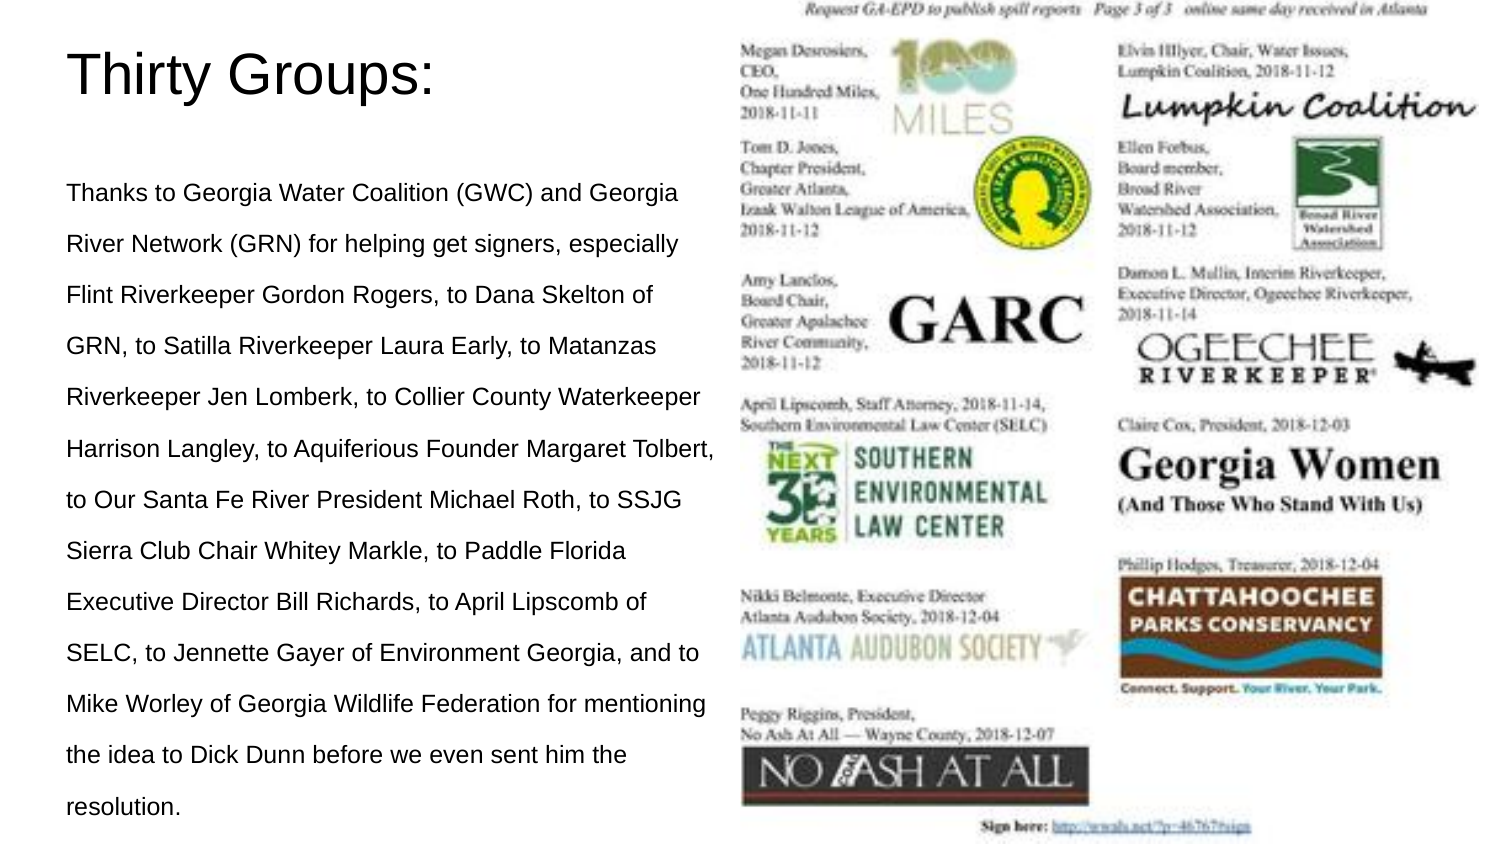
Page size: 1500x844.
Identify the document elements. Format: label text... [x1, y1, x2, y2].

title Thirty Groups: [51, 20, 740, 141]
picture [740, 0, 1479, 844]
list Thanks to Georgia Water Coalition (GWC) and Georgia River Network (GRN) for helping get signers, especially Flint Riverkeeper Gordon Rogers, to Dana Skelton of GRN, to Satilla Riverkeeper Laura Early, to Matanzas Riverkeeper Jen Lomberk, to Collier County Waterkeeper Harrison Langley, to Aquiferious Founder Margaret Tolbert, to Our Santa Fe River President Michael Roth, to SSJG Sierra Club Chair Whitey Markle, to Paddle Florida Executive Director Bill Richards, to April Lipscomb of SELC, to Jennette Gayer of Environment Georgia, and to Mike Worley of Georgia Wildlife Federation for mentioning the idea to Dick Dunn before we even sent him the resolution. [51, 140, 732, 825]
